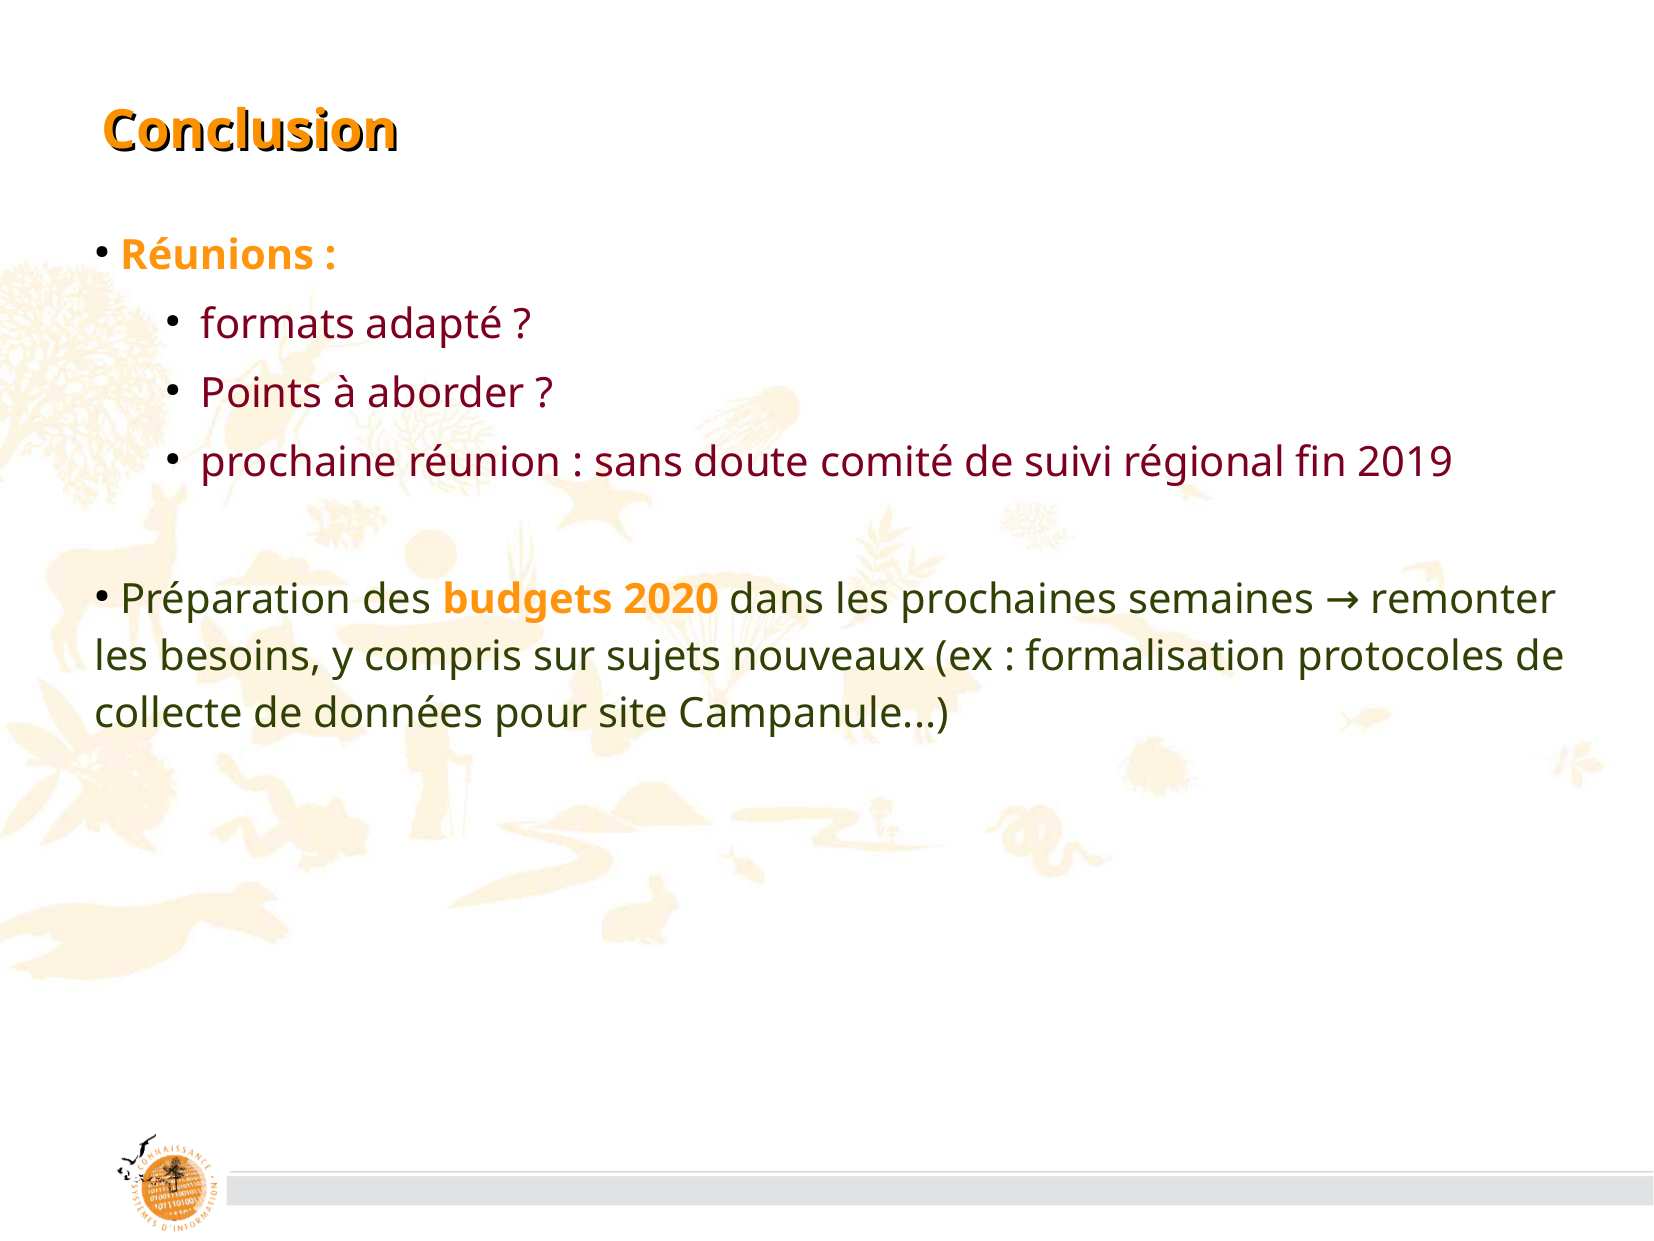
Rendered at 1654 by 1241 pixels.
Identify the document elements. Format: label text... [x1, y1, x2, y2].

title Conclusion [82, 49, 1571, 207]
subtitle Réunions : formats adapté ? Points à aborder ? prochaine réunion : sans doute comité de suivi régional fin 2019 Préparation des budgets 2020 dans les prochaines semaines → remonter les besoins, y compris sur sujets nouveaux (ex : formalisation protocoles de collecte de données pour site Campanule...) [94, 271, 1577, 756]
picture [0, 0, 1654, 1241]
